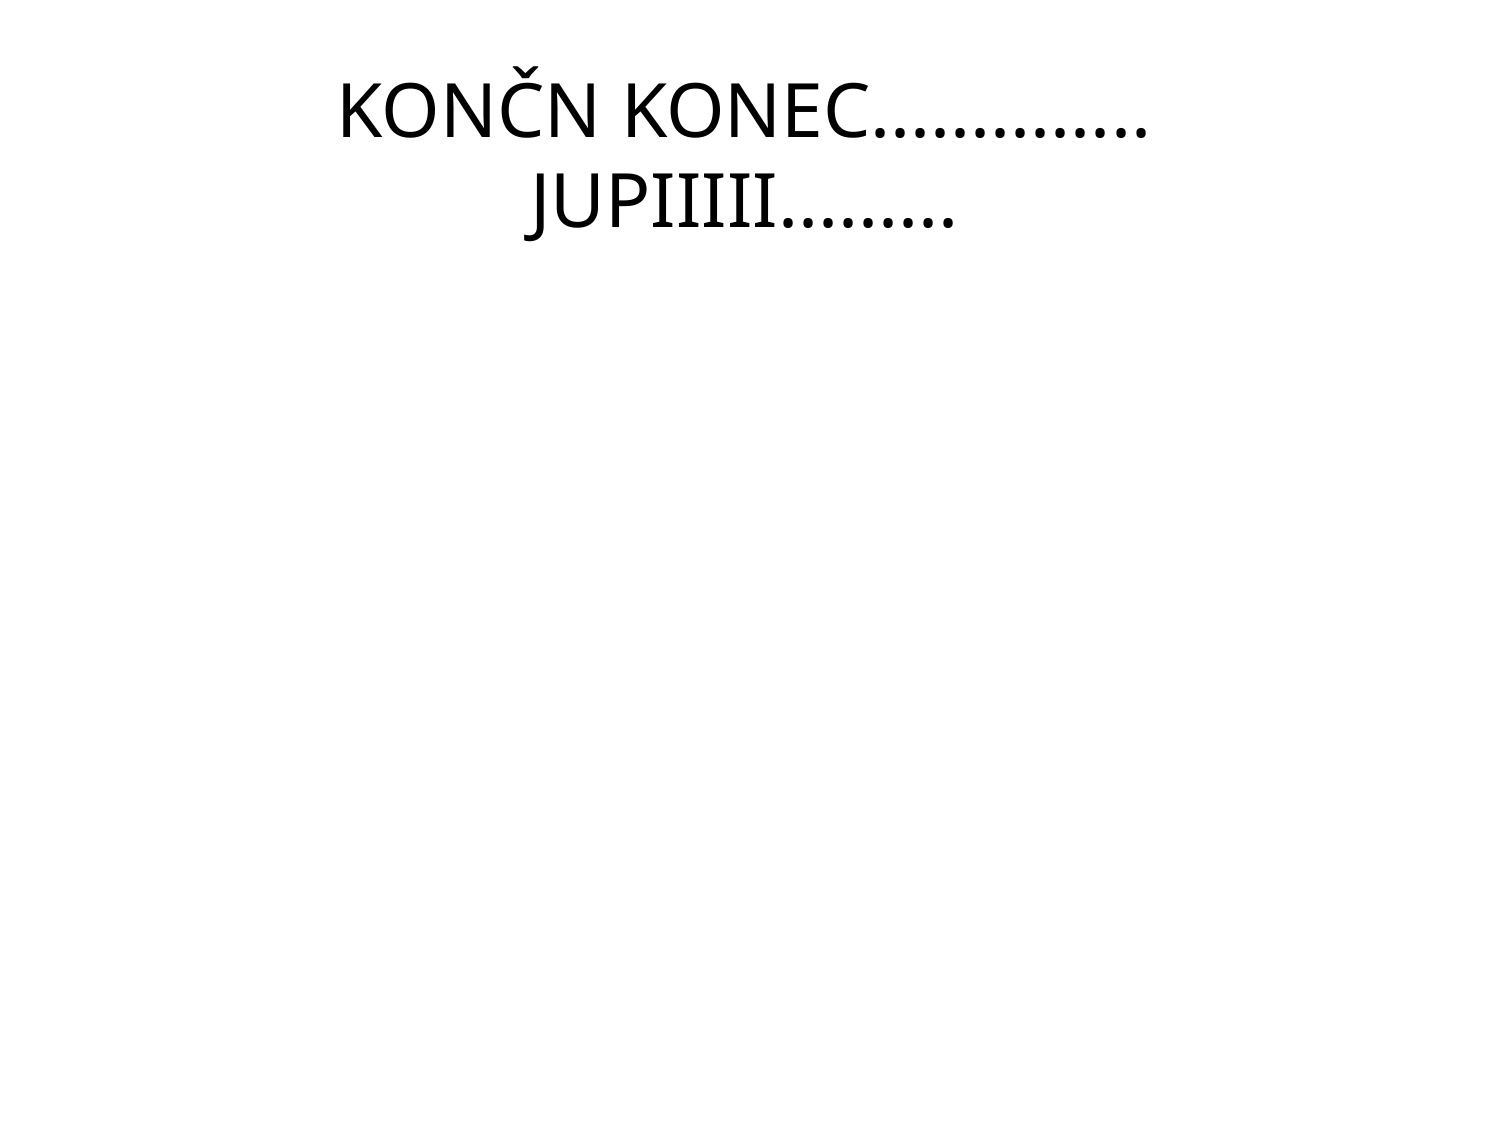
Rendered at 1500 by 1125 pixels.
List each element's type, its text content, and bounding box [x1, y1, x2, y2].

text_box KONČN KONEC.............. JUPIIIII......... [76, 54, 1412, 988]
